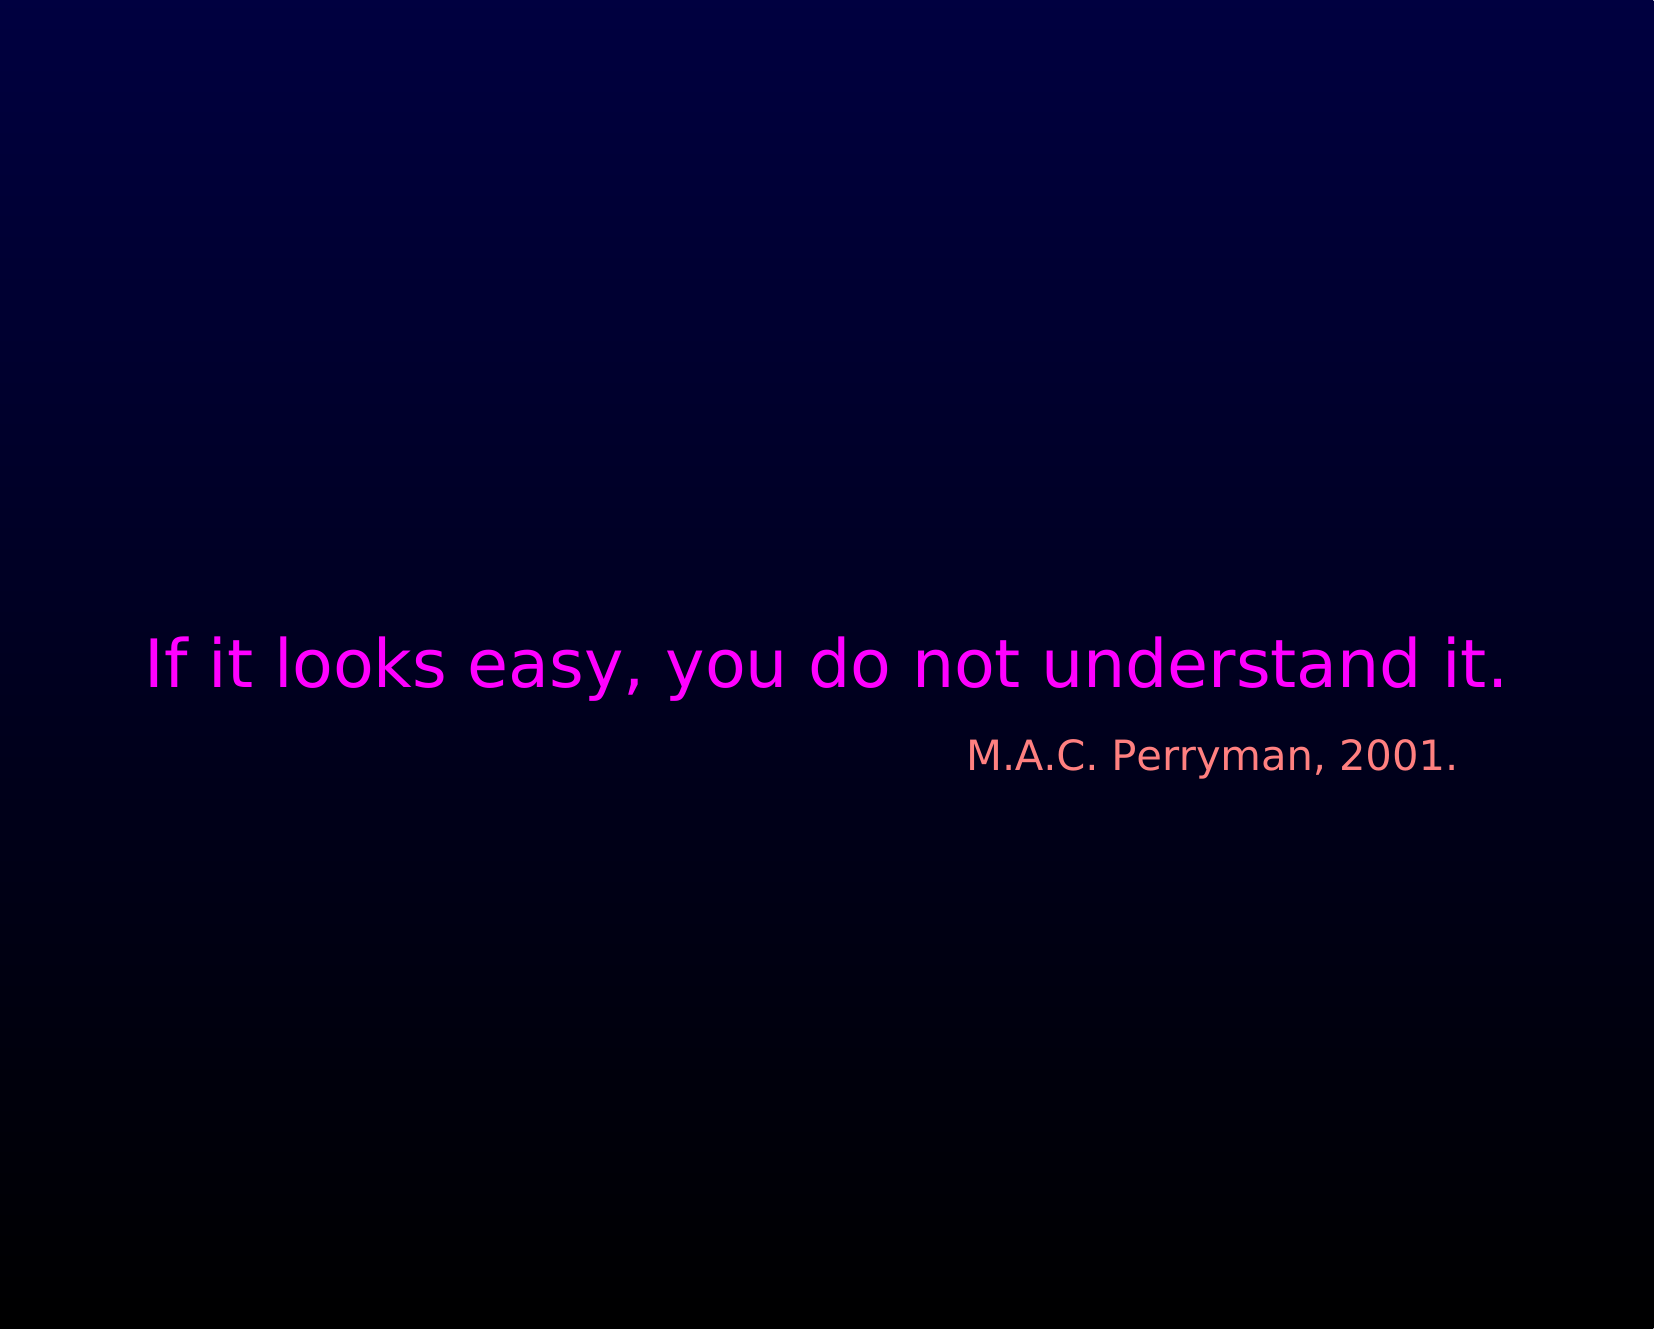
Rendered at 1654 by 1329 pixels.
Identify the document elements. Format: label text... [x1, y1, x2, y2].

title If it looks easy, you do not understand it. [120, 474, 1533, 855]
title M.A.C. Perryman, 2001. [46, 629, 1459, 786]
